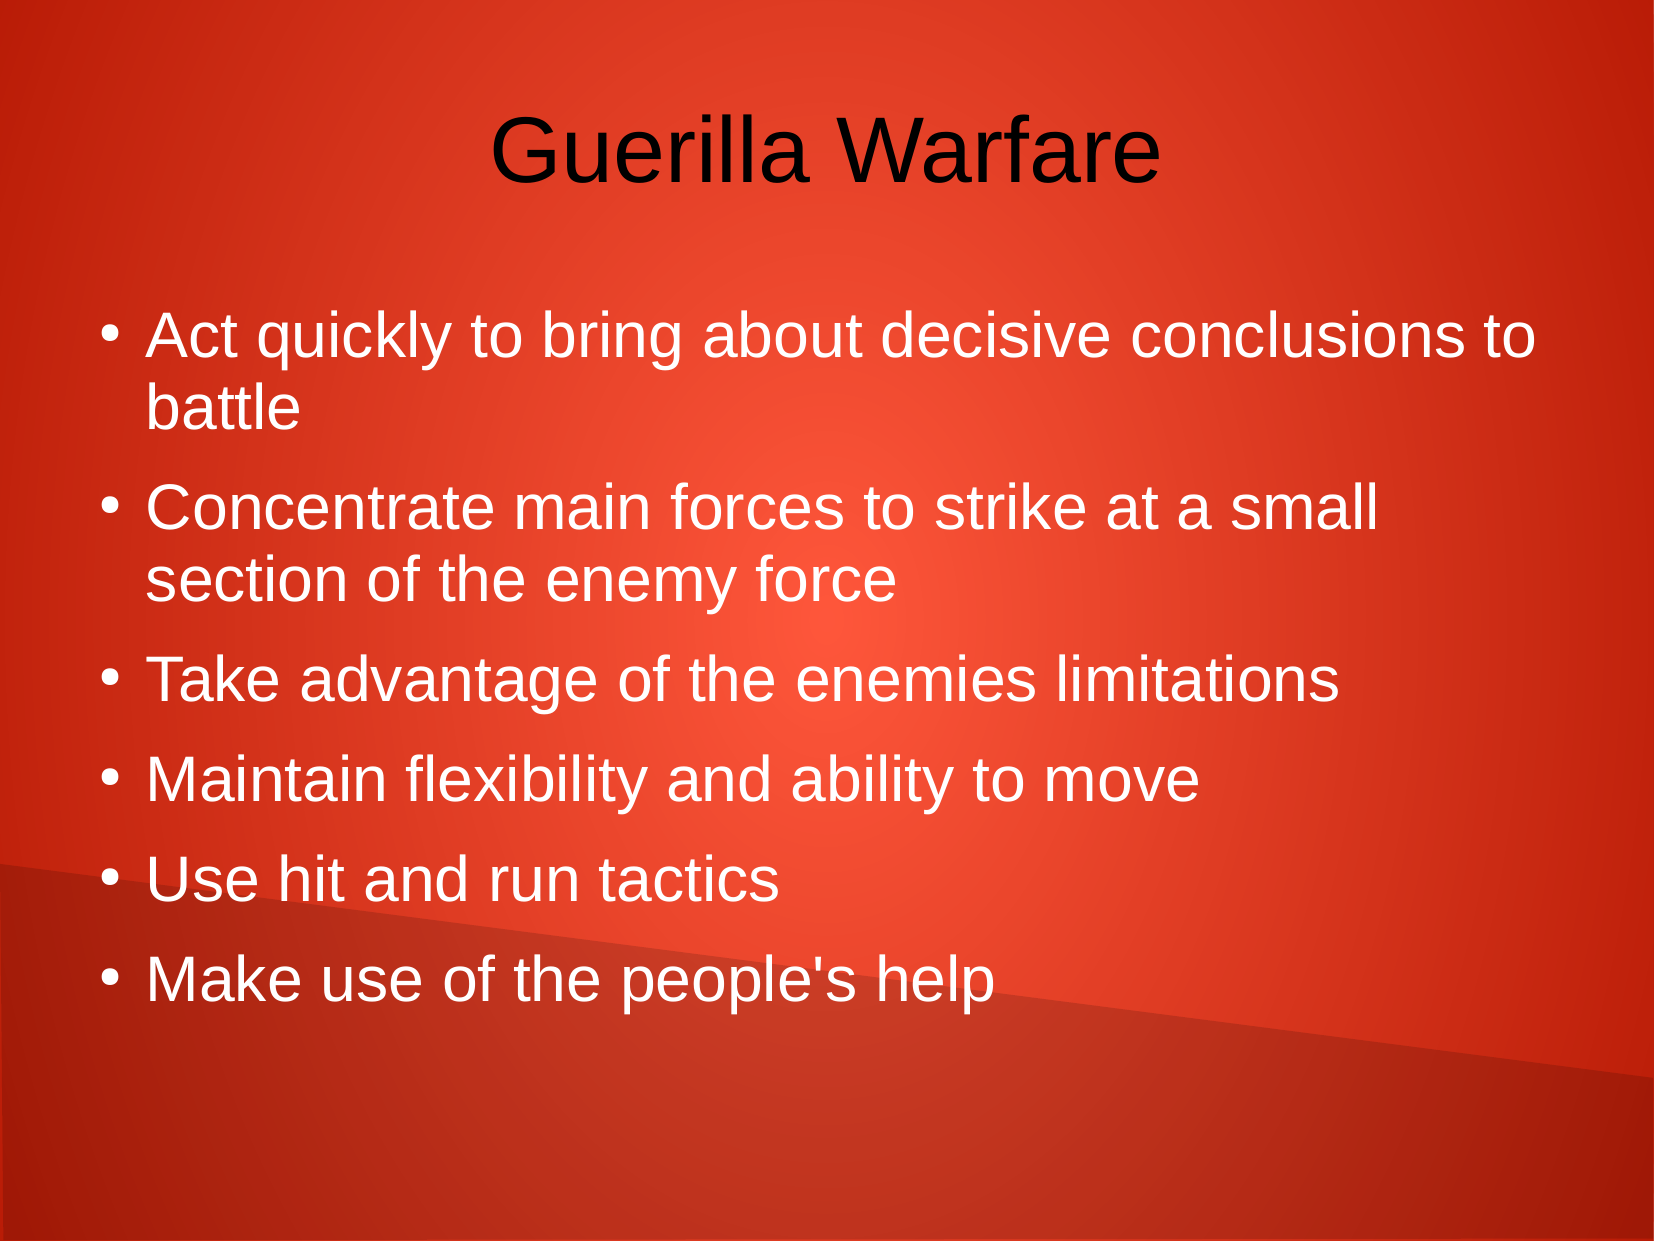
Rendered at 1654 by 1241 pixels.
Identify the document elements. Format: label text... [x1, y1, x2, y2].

title Guerilla Warfare [82, 47, 1571, 252]
list Act quickly to bring about decisive conclusions to battle Concentrate main forces to strike at a small section of the enemy force Take advantage of the enemies limitations Maintain flexibility and ability to move Use hit and run tactics Make use of the people's help [82, 299, 1571, 1019]
